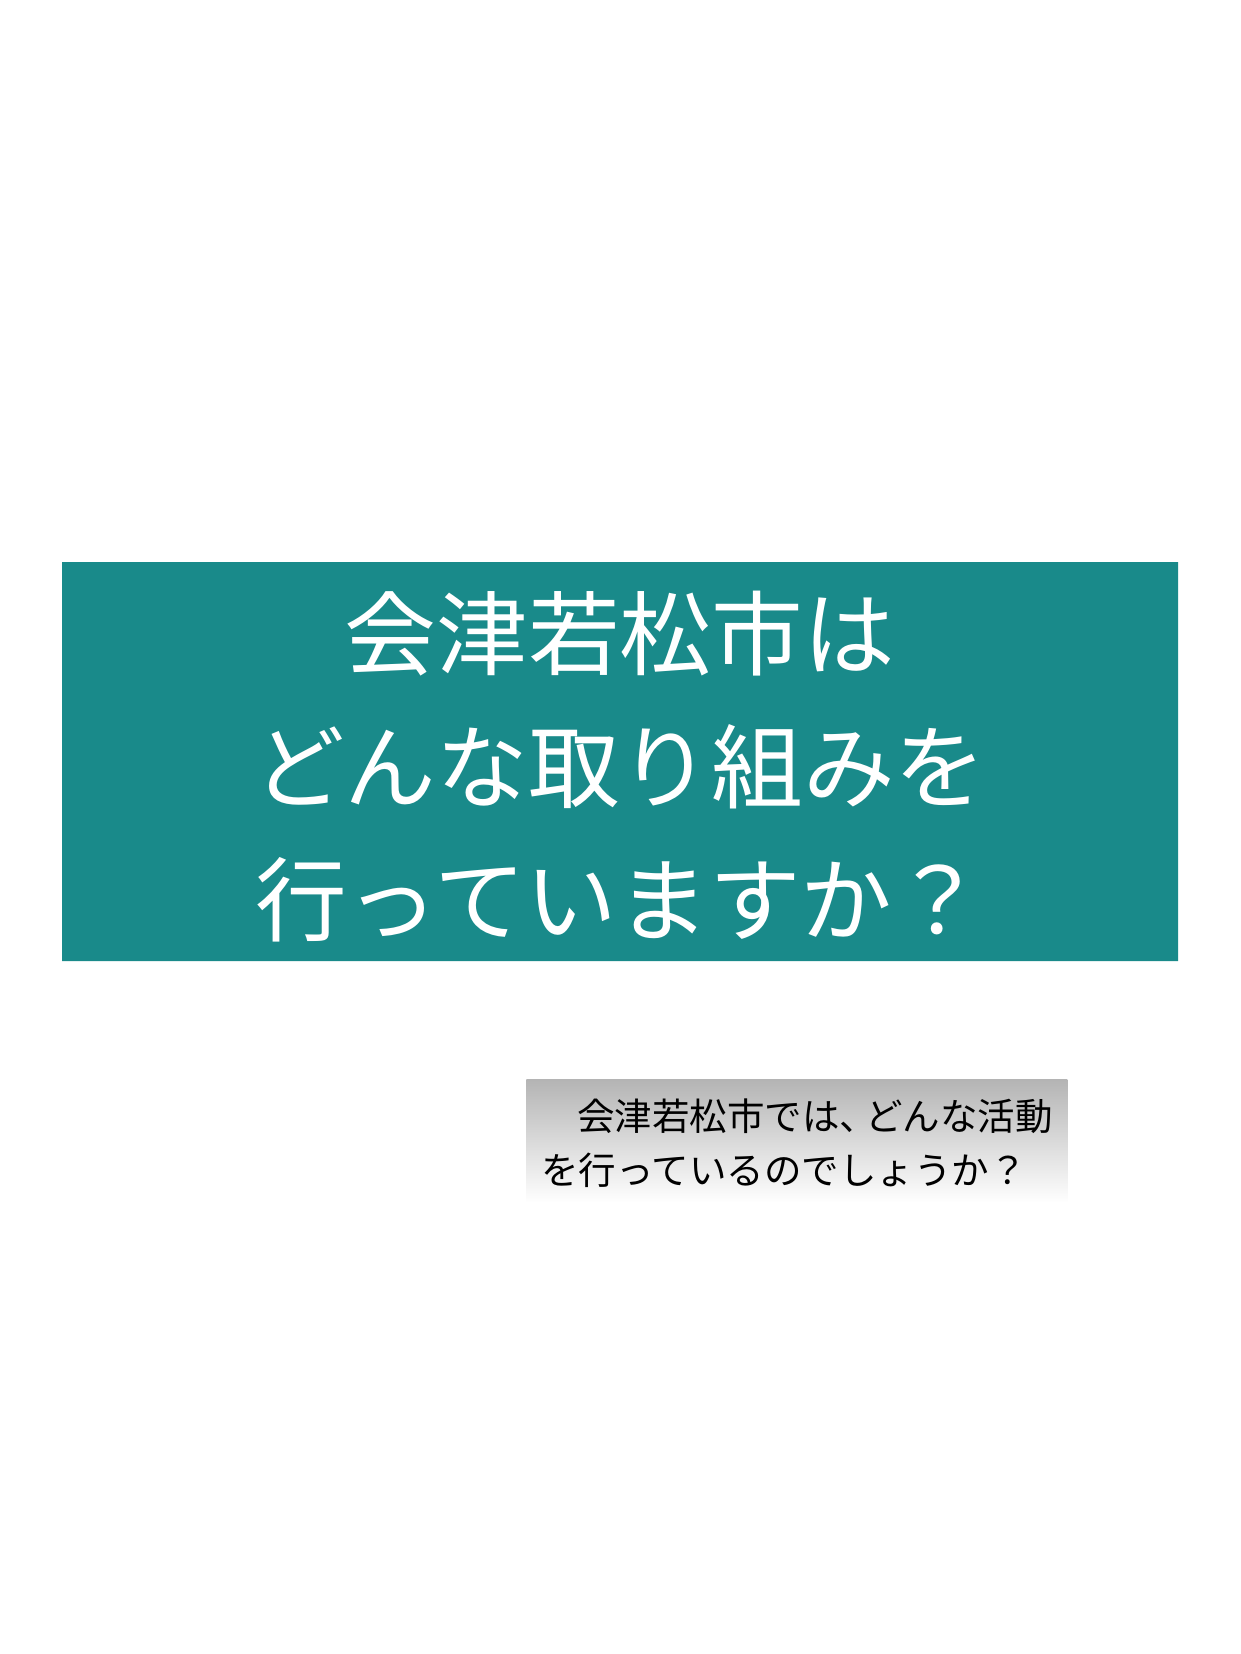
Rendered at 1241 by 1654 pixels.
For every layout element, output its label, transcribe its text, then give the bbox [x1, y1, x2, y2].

text_box 会津若松市では、どんな活動を行っているのでしょうか？ [526, 1079, 1068, 1170]
title 会津若松市は どんな取り組みを 行っていますか？ [62, 623, 1179, 900]
